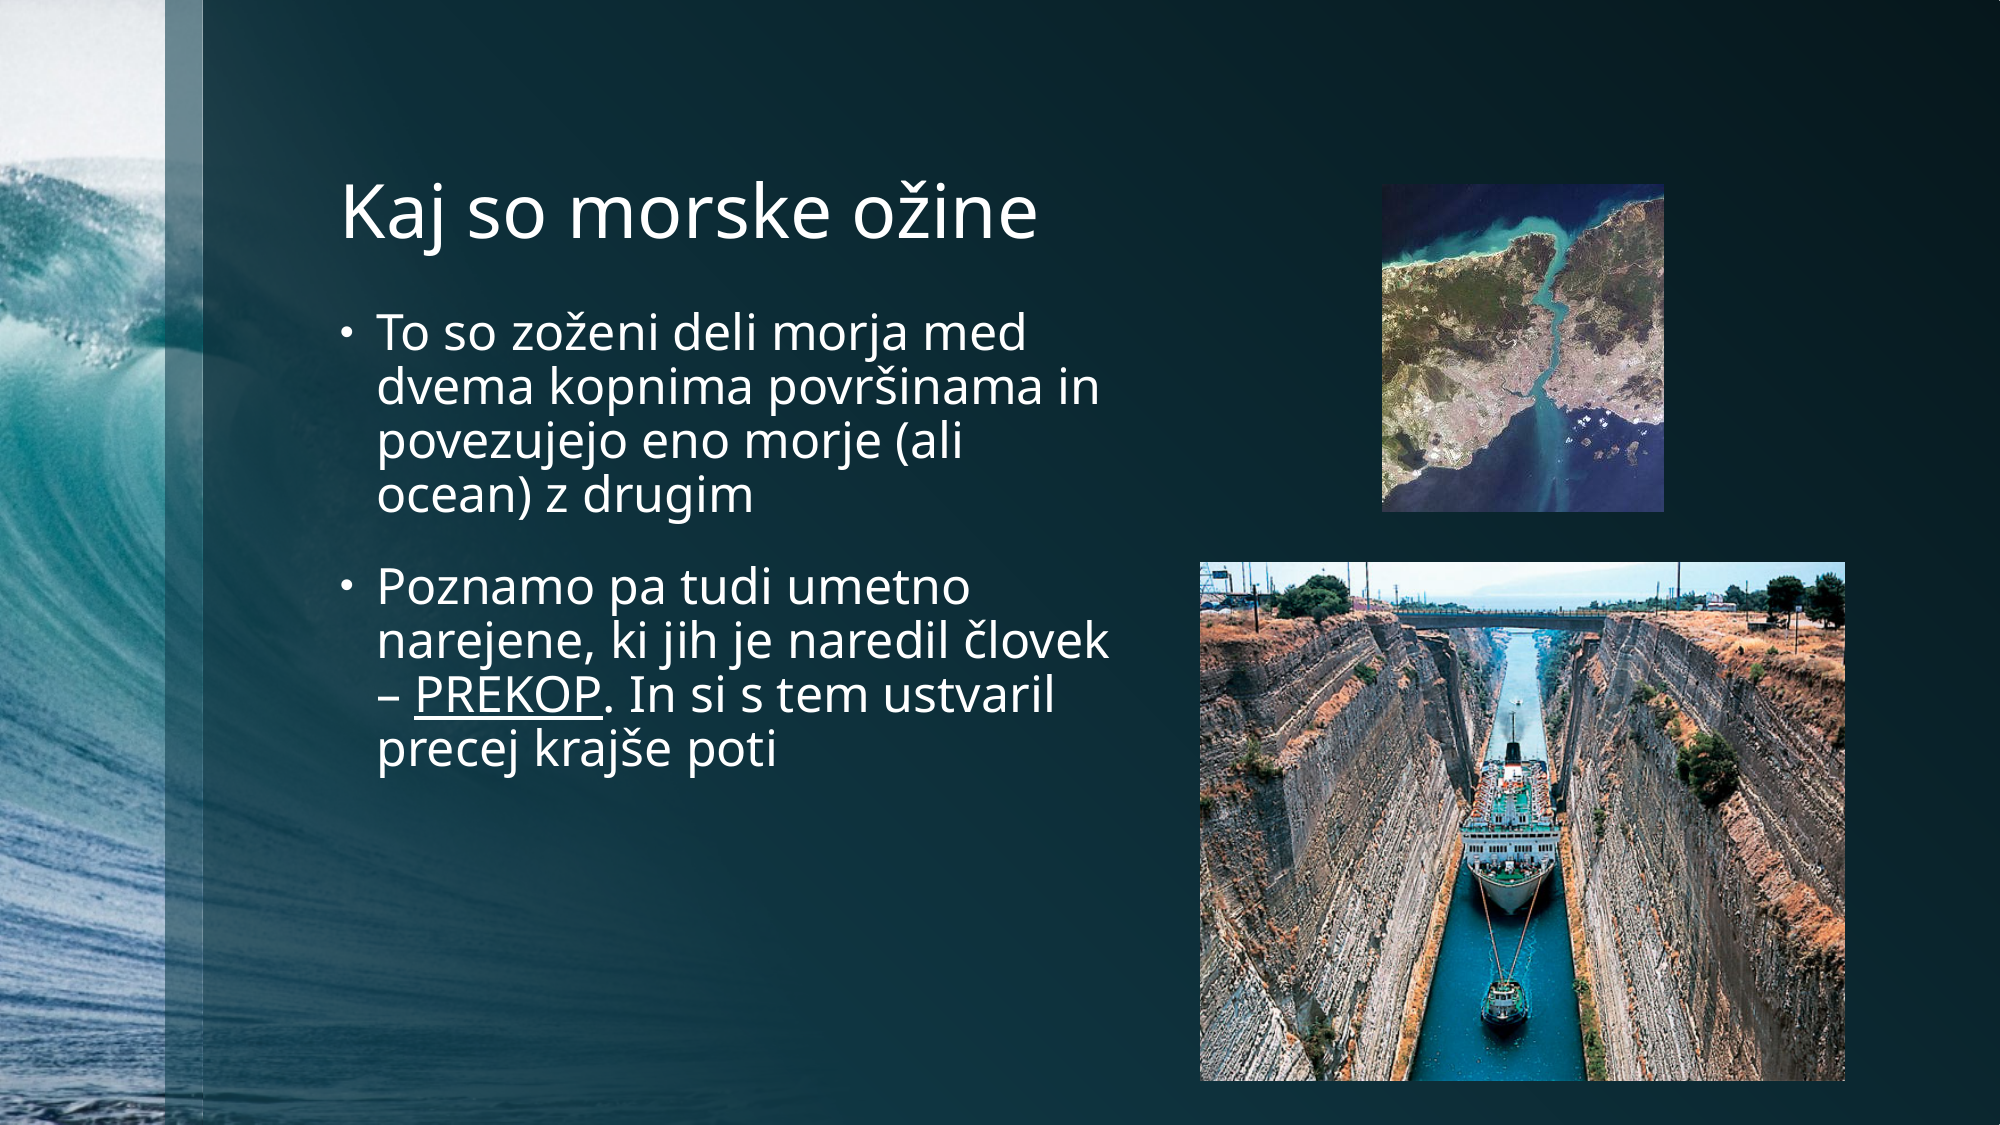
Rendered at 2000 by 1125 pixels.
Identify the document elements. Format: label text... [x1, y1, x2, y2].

list To so zoženi deli morja med dvema kopnima površinama in povezujejo eno morje (ali ocean) z drugim Poznamo pa tudi umetno narejene, ki jih je naredil človek – PREKOP. In si s tem ustvaril precej krajše poti [324, 299, 1130, 1025]
title Kaj so morske ožine [324, 62, 1825, 263]
picture [0, 0, 2000, 1125]
